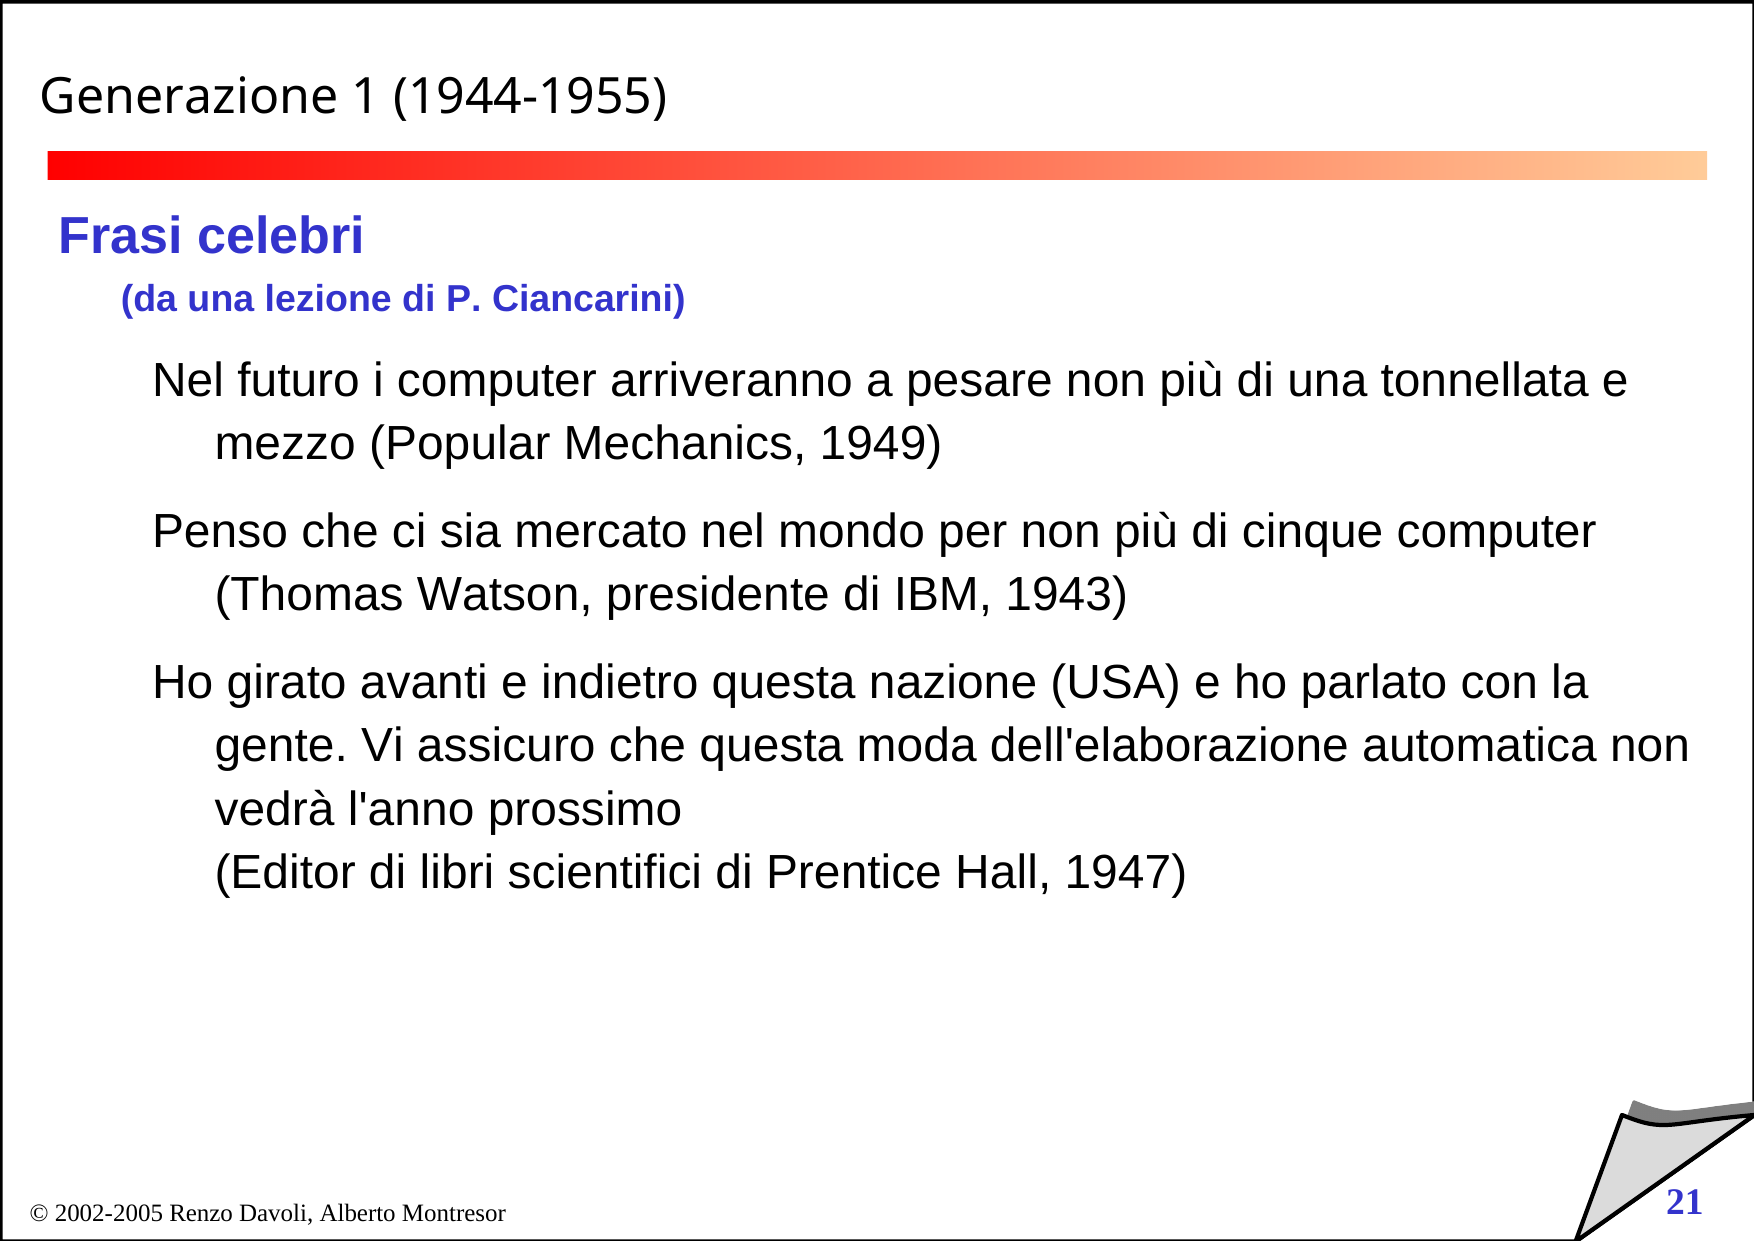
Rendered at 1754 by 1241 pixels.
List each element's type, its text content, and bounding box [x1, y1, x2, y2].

title Generazione 1 (1944-1955) [40, 49, 1713, 144]
list Frasi celebri (da una lezione di P. Ciancarini) Nel futuro i computer arriveranno a pesare non più di una tonnellata e mezzo (Popular Mechanics, 1949) Penso che ci sia mercato nel mondo per non più di cinque computer (Thomas Watson, presidente di IBM, 1943) Ho girato avanti e indietro questa nazione (USA) e ho parlato con la gente. Vi assicuro che questa moda dell'elaborazione automatica non vedrà l'anno prossimo (Editor di libri scientifici di Prentice Hall, 1947) [58, 206, 1696, 912]
